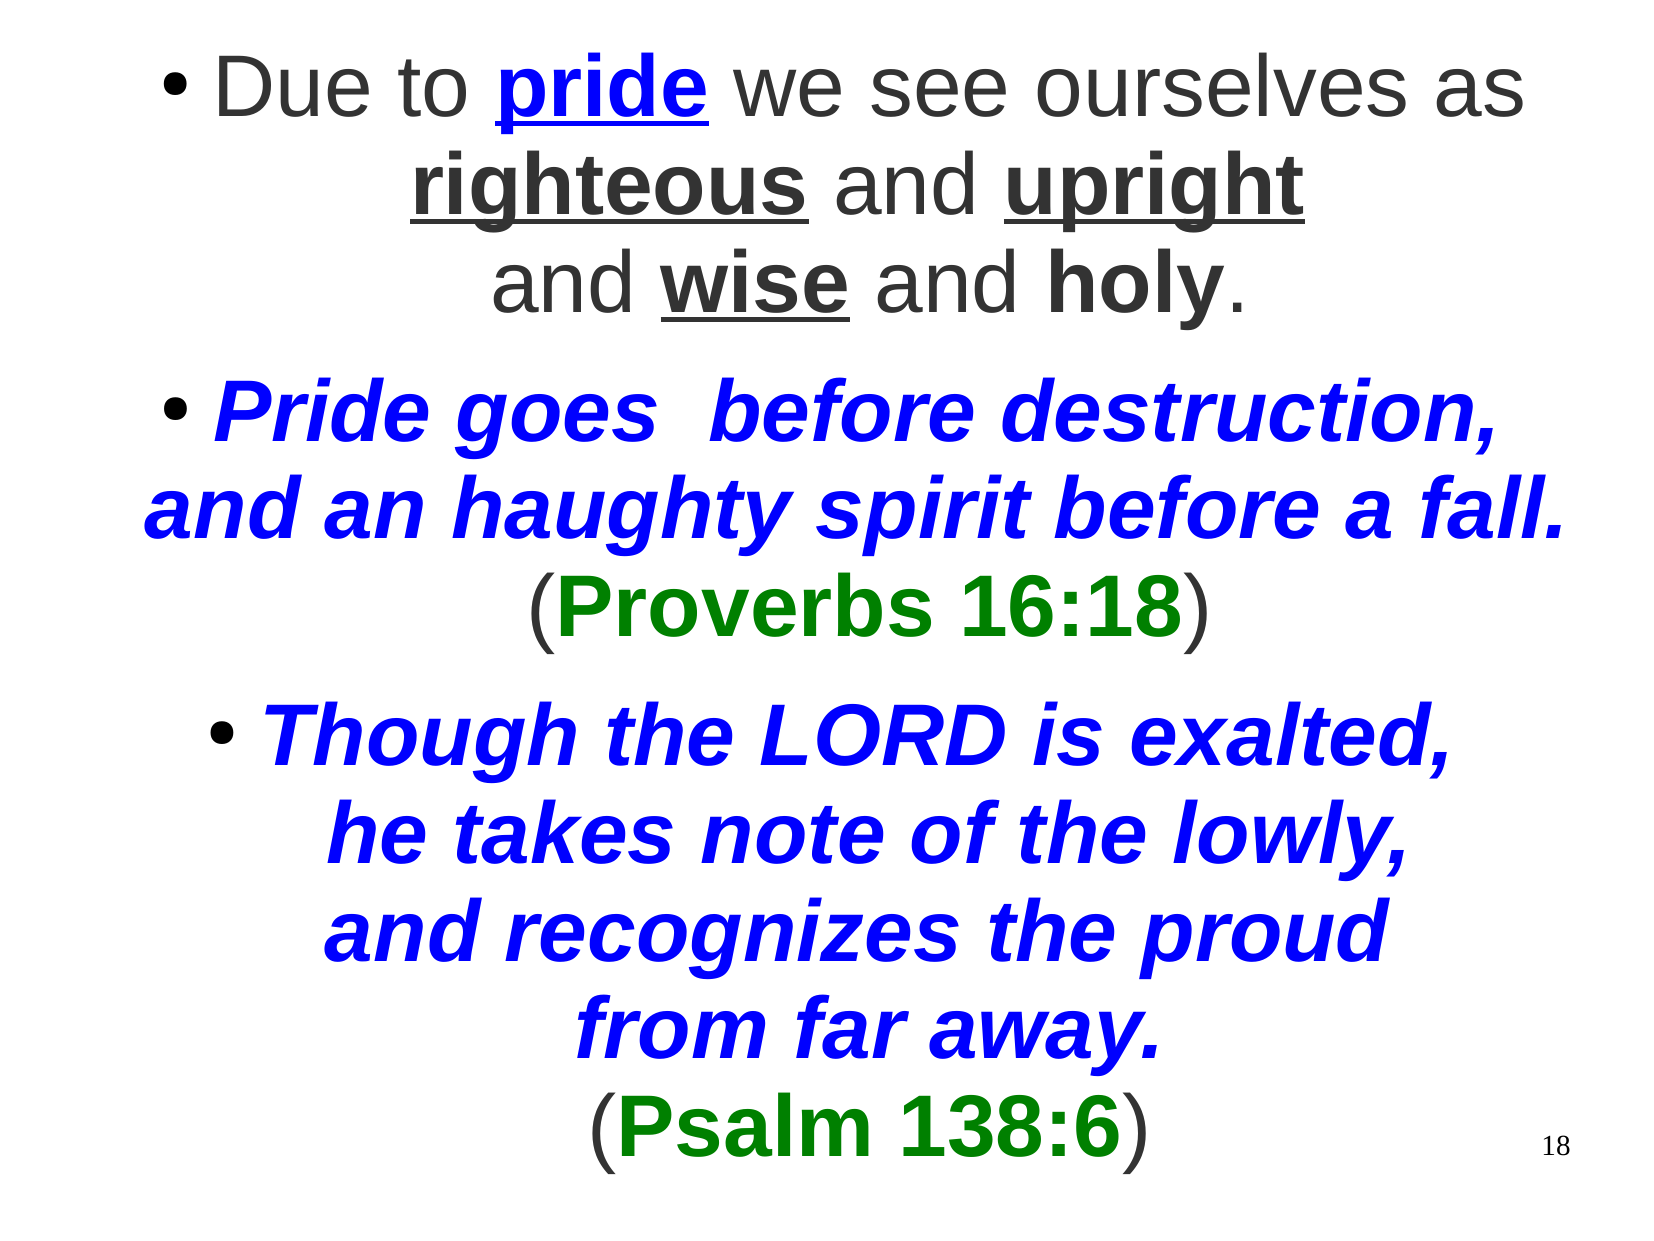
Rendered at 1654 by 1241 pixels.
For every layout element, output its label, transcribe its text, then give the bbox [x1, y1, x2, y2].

list Due to pride we see ourselves as righteous and upright and wise and holy. Pride goes before destruction, and an haughty spirit before a fall. (Proverbs 16:18) Though the LORD is exalted, he takes note of the lowly, and recognizes the proud from far away. (Psalm 138:6) [37, 37, 1613, 1238]
